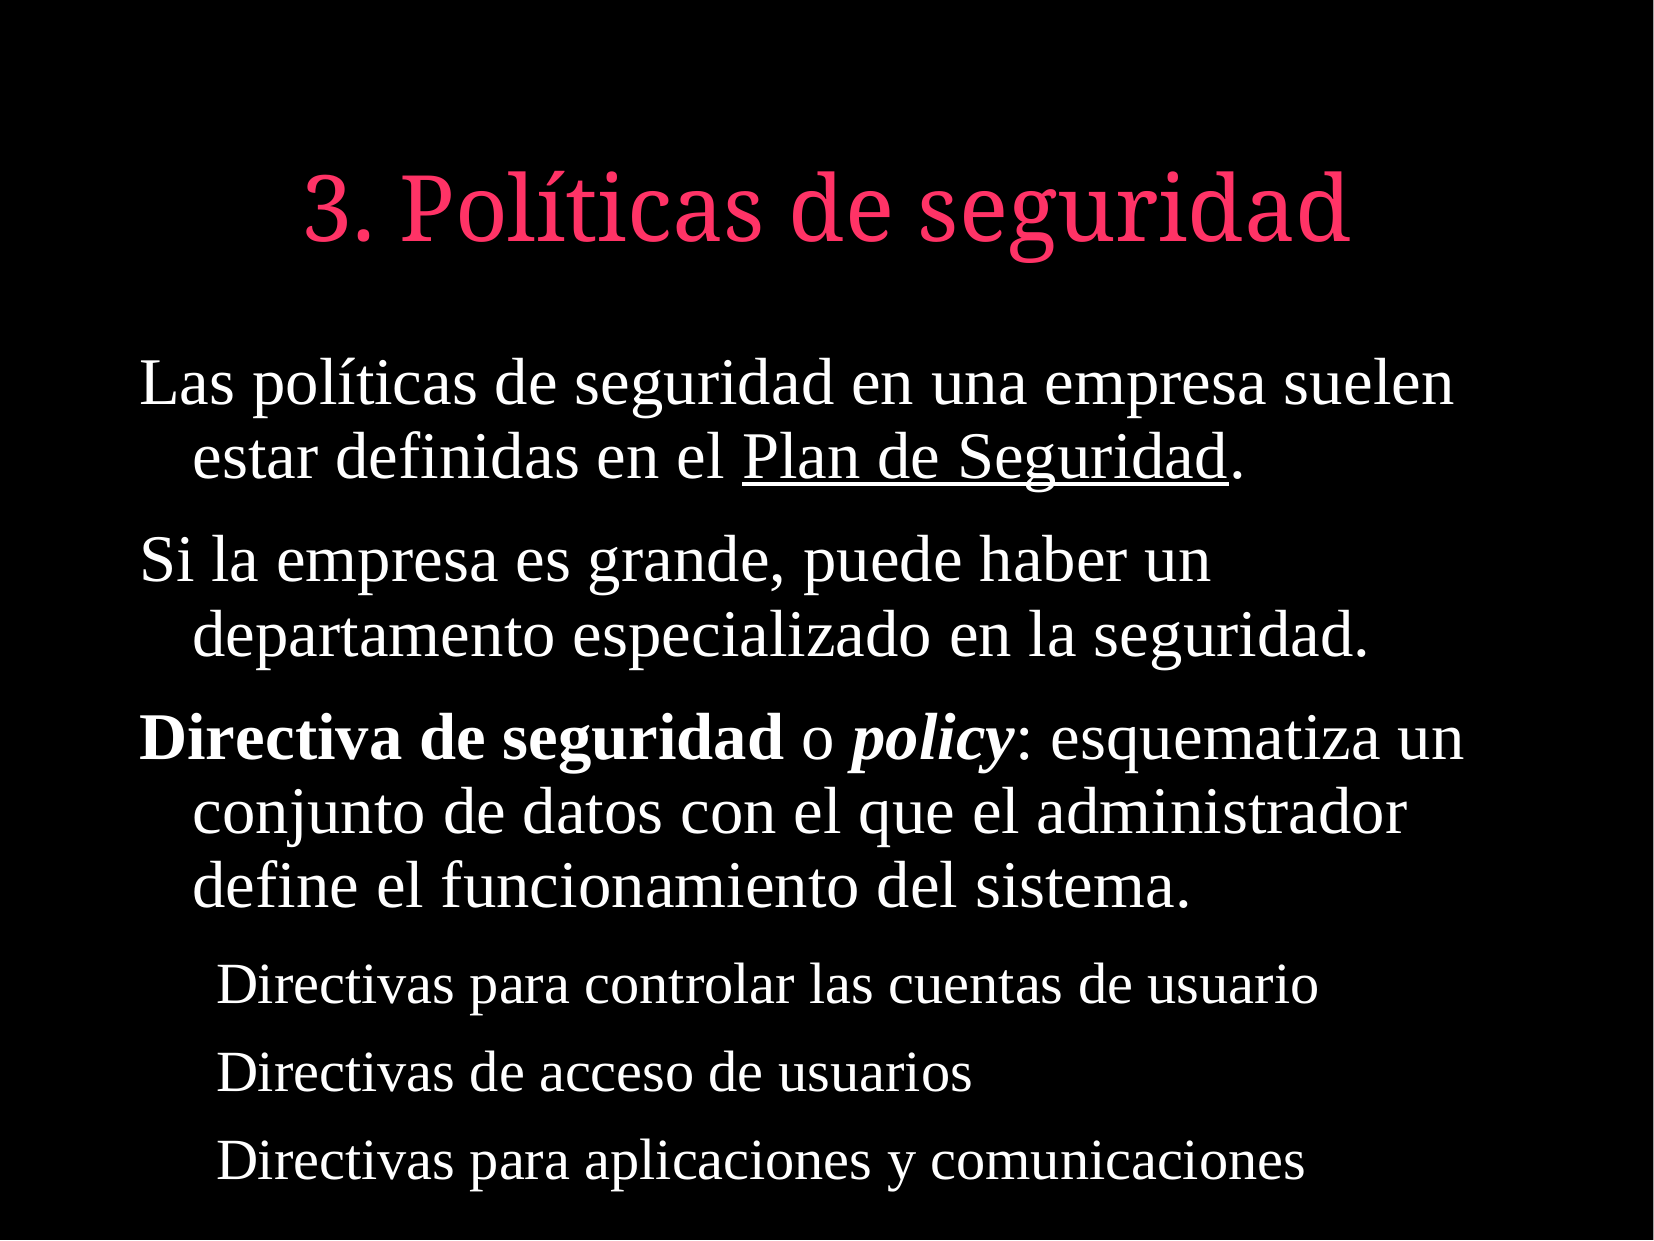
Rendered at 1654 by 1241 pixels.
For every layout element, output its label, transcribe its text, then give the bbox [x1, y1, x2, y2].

title 3. Políticas de seguridad [121, 102, 1534, 311]
list Las políticas de seguridad en una empresa suelen estar definidas en el Plan de Seguridad. Si la empresa es grande, puede haber un departamento especializado en la seguridad. Directiva de seguridad o policy: esquematiza un conjunto de datos con el que el administrador define el funcionamiento del sistema. Directivas para controlar las cuentas de usuario Directivas de acceso de usuarios Directivas para aplicaciones y comunicaciones [121, 344, 1534, 1196]
